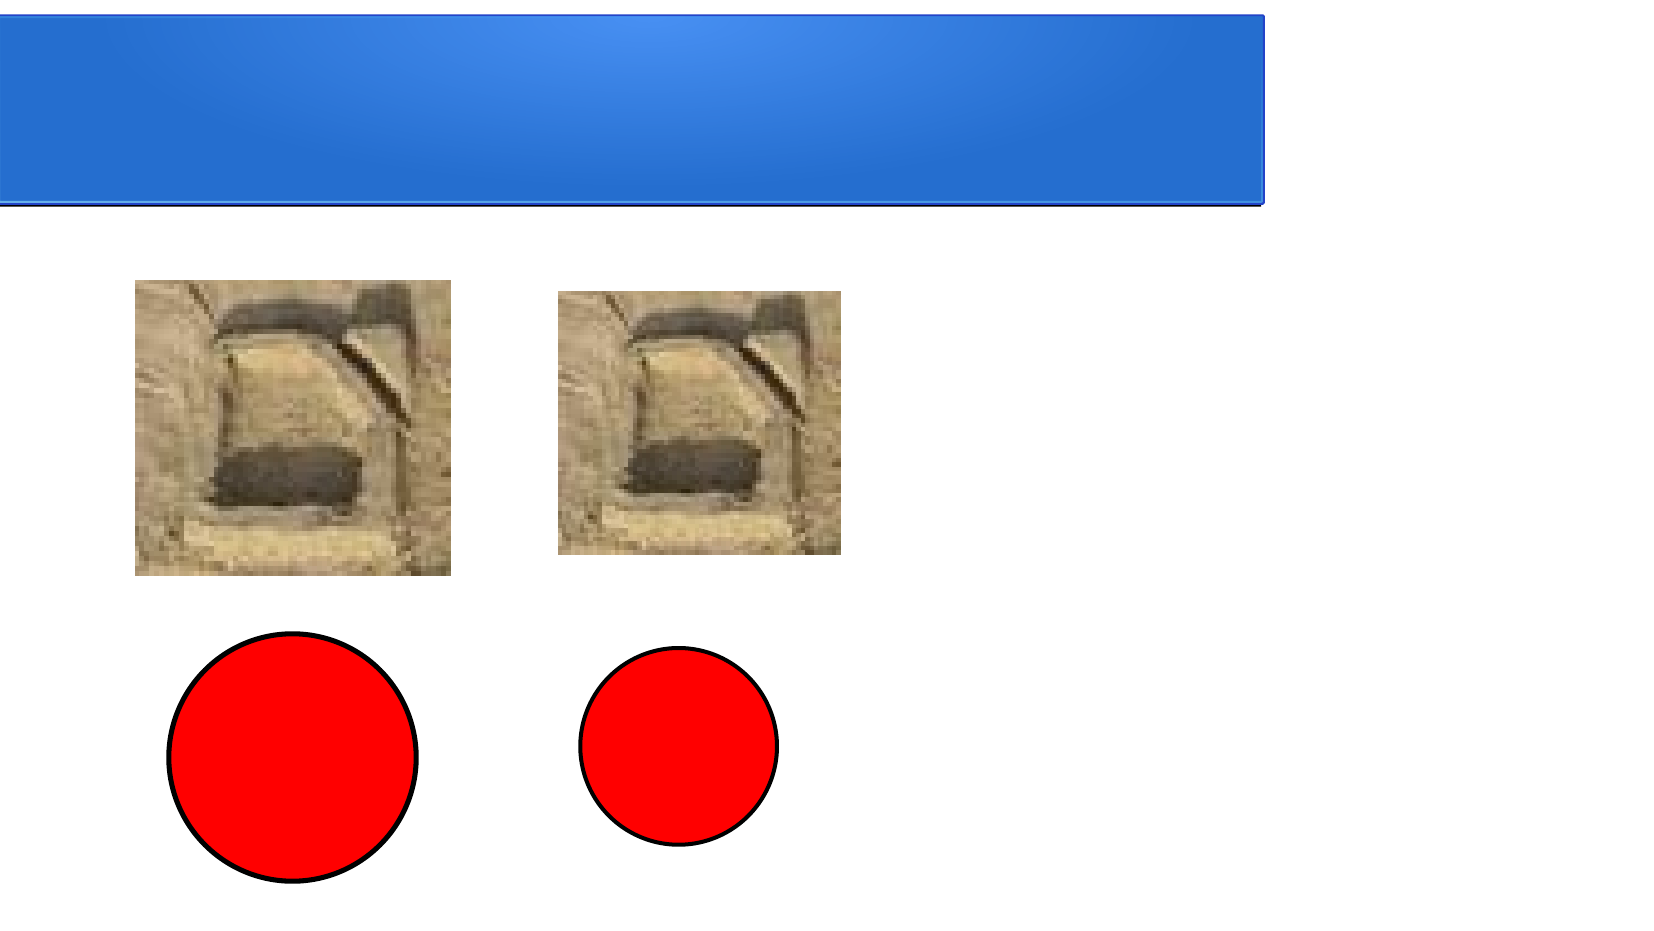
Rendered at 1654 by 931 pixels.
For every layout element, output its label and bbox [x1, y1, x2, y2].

picture [135, 280, 451, 576]
picture [558, 291, 841, 556]
picture [577, 645, 781, 848]
picture [165, 630, 421, 886]
